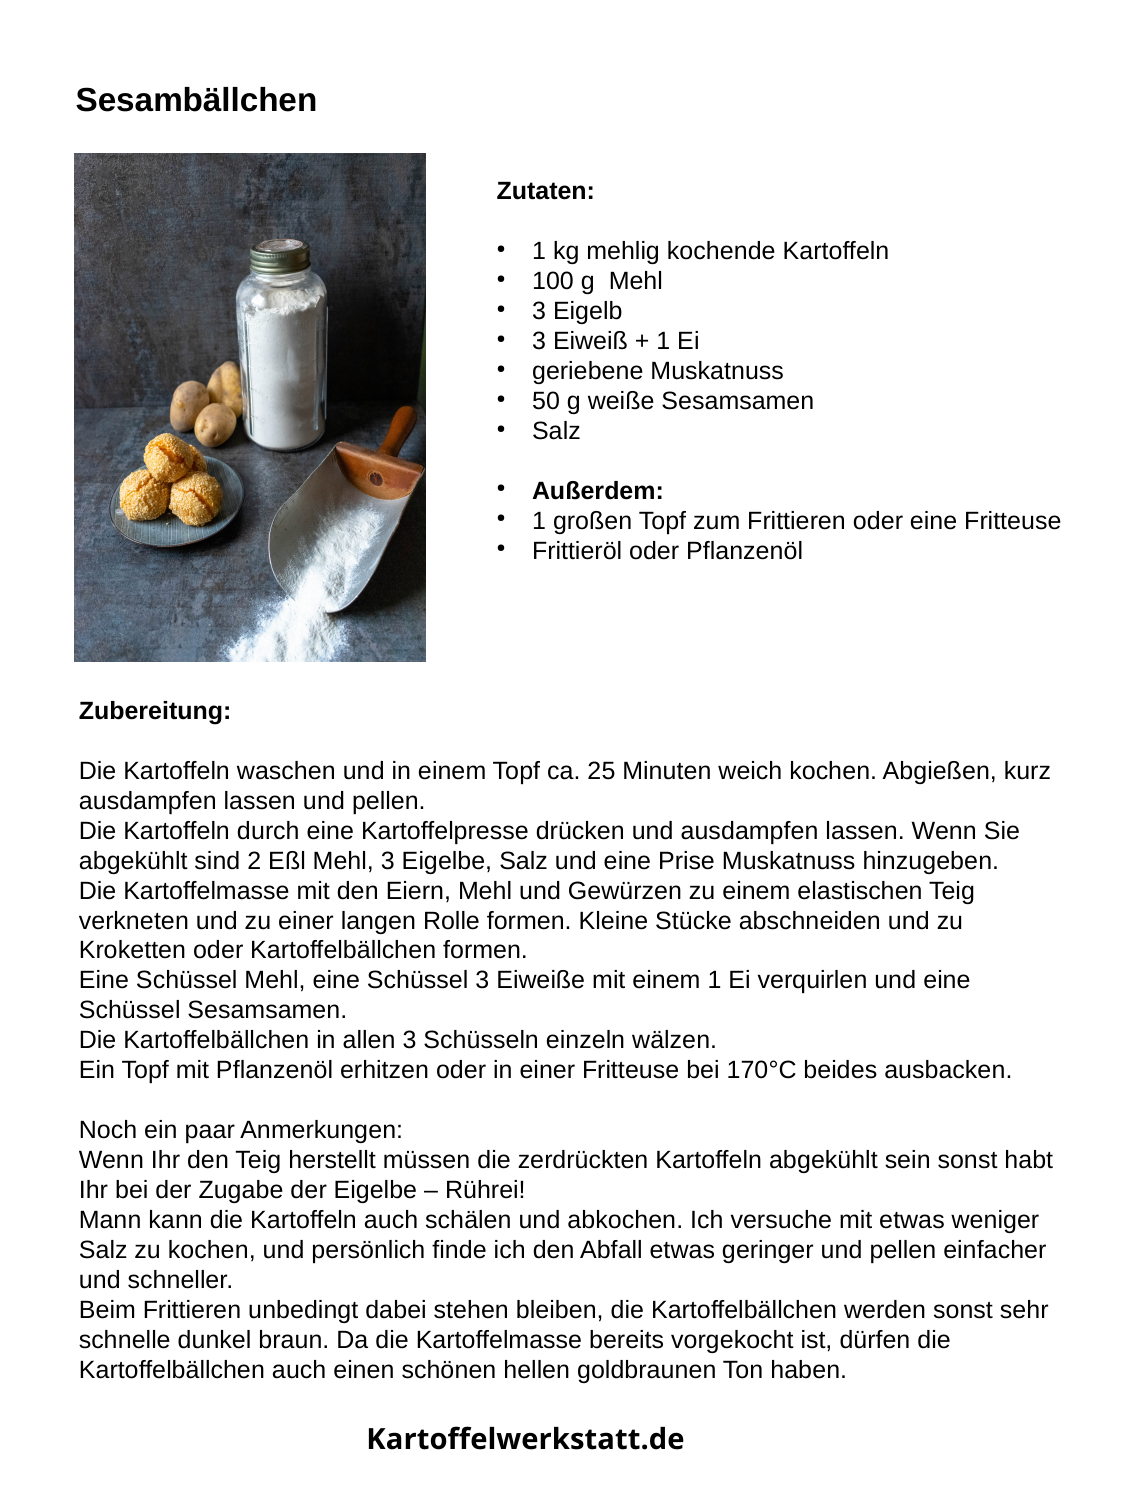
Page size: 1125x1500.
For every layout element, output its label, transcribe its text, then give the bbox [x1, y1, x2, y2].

picture [74, 153, 426, 662]
text_box Sesambällchen [60, 70, 333, 126]
text_box Zutaten: 1 kg mehlig kochende Kartoffeln 100 g Mehl 3 Eigelb 3 Eiweiß + 1 Ei geriebene Muskatnuss 50 g weiße Sesamsamen Salz Außerdem: 1 großen Topf zum Frittieren oder eine Fritteuse Frittieröl oder Pflanzenöl [481, 167, 1078, 572]
text_box Kartoffelwerkstatt.de [351, 1411, 721, 1475]
text_box Zubereitung: Die Kartoffeln waschen und in einem Topf ca. 25 Minuten weich kochen. Abgießen, kurz ausdampfen lassen und pellen. Die Kartoffeln durch eine Kartoffelpresse drücken und ausdampfen lassen. Wenn Sie abgekühlt sind 2 Eßl Mehl, 3 Eigelbe, Salz und eine Prise Muskatnuss hinzugeben. Die Kartoffelmasse mit den Eiern, Mehl und Gewürzen zu einem elastischen Teig verkneten und zu einer langen Rolle formen. Kleine Stücke abschneiden und zu Kroketten oder Kartoffelbällchen formen. Eine Schüssel Mehl, eine Schüssel 3 Eiweiße mit einem 1 Ei verquirlen und eine Schüssel Sesamsamen. Die Kartoffelbällchen in allen 3 Schüsseln einzeln wälzen. Ein Topf mit Pflanzenöl erhitzen oder in einer Fritteuse bei 170°C beides ausbacken. Noch ein paar Anmerkungen: Wenn Ihr den Teig herstellt müssen die zerdrückten Kartoffeln abgekühlt sein sonst habt Ihr bei der Zugabe der Eigelbe – Rührei! Mann kann die Kartoffeln auch schälen und abkochen. Ich versuche mit etwas weniger Salz zu kochen, und persönlich finde ich den Abfall etwas geringer und pellen einfacher und schneller. Beim Frittieren unbedingt dabei stehen bleiben, die Kartoffelbällchen werden sonst sehr schnelle dunkel braun. Da die Kartoffelmasse bereits vorgekocht ist, dürfen die Kartoffelbällchen auch einen schönen hellen goldbraunen Ton haben. [64, 687, 1081, 1421]
